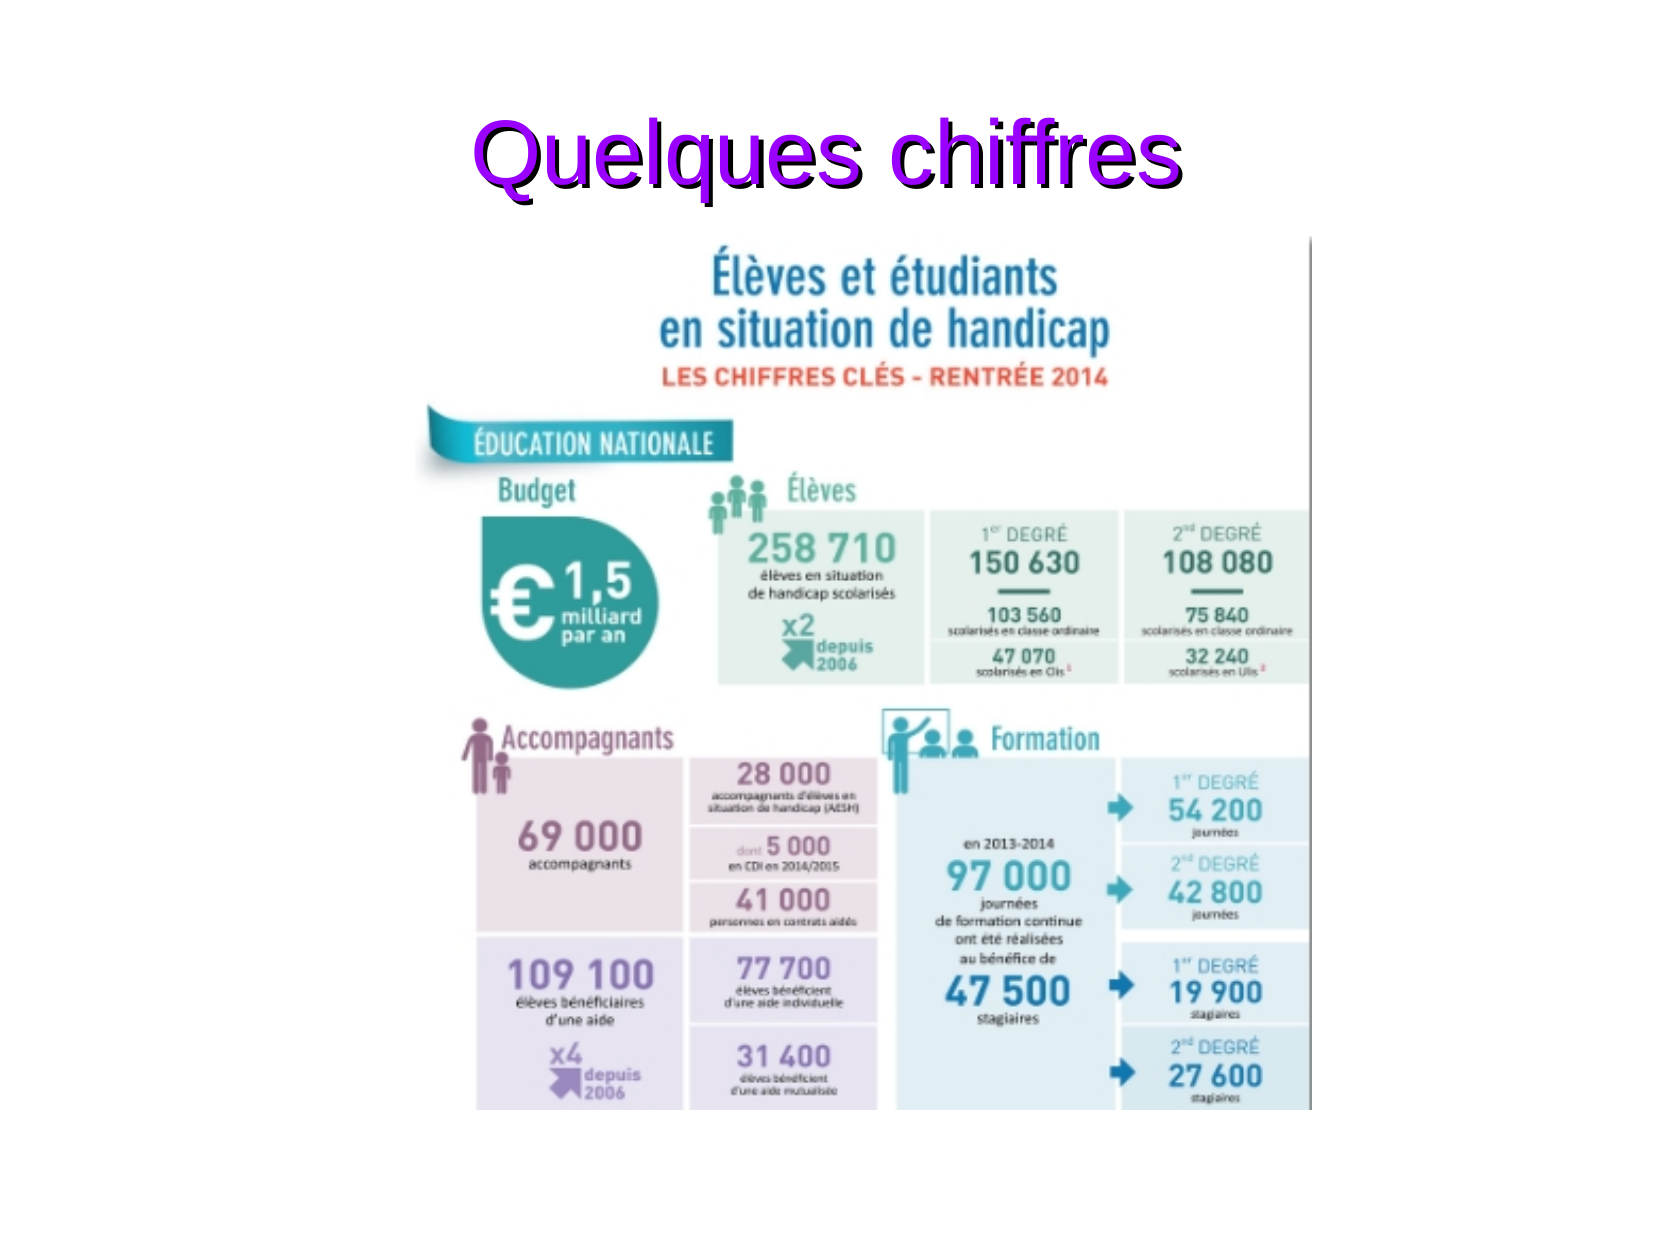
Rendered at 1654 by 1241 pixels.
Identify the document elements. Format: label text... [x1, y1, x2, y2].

title Quelques chiffres [82, 49, 1571, 257]
picture [415, 236, 1312, 1110]
